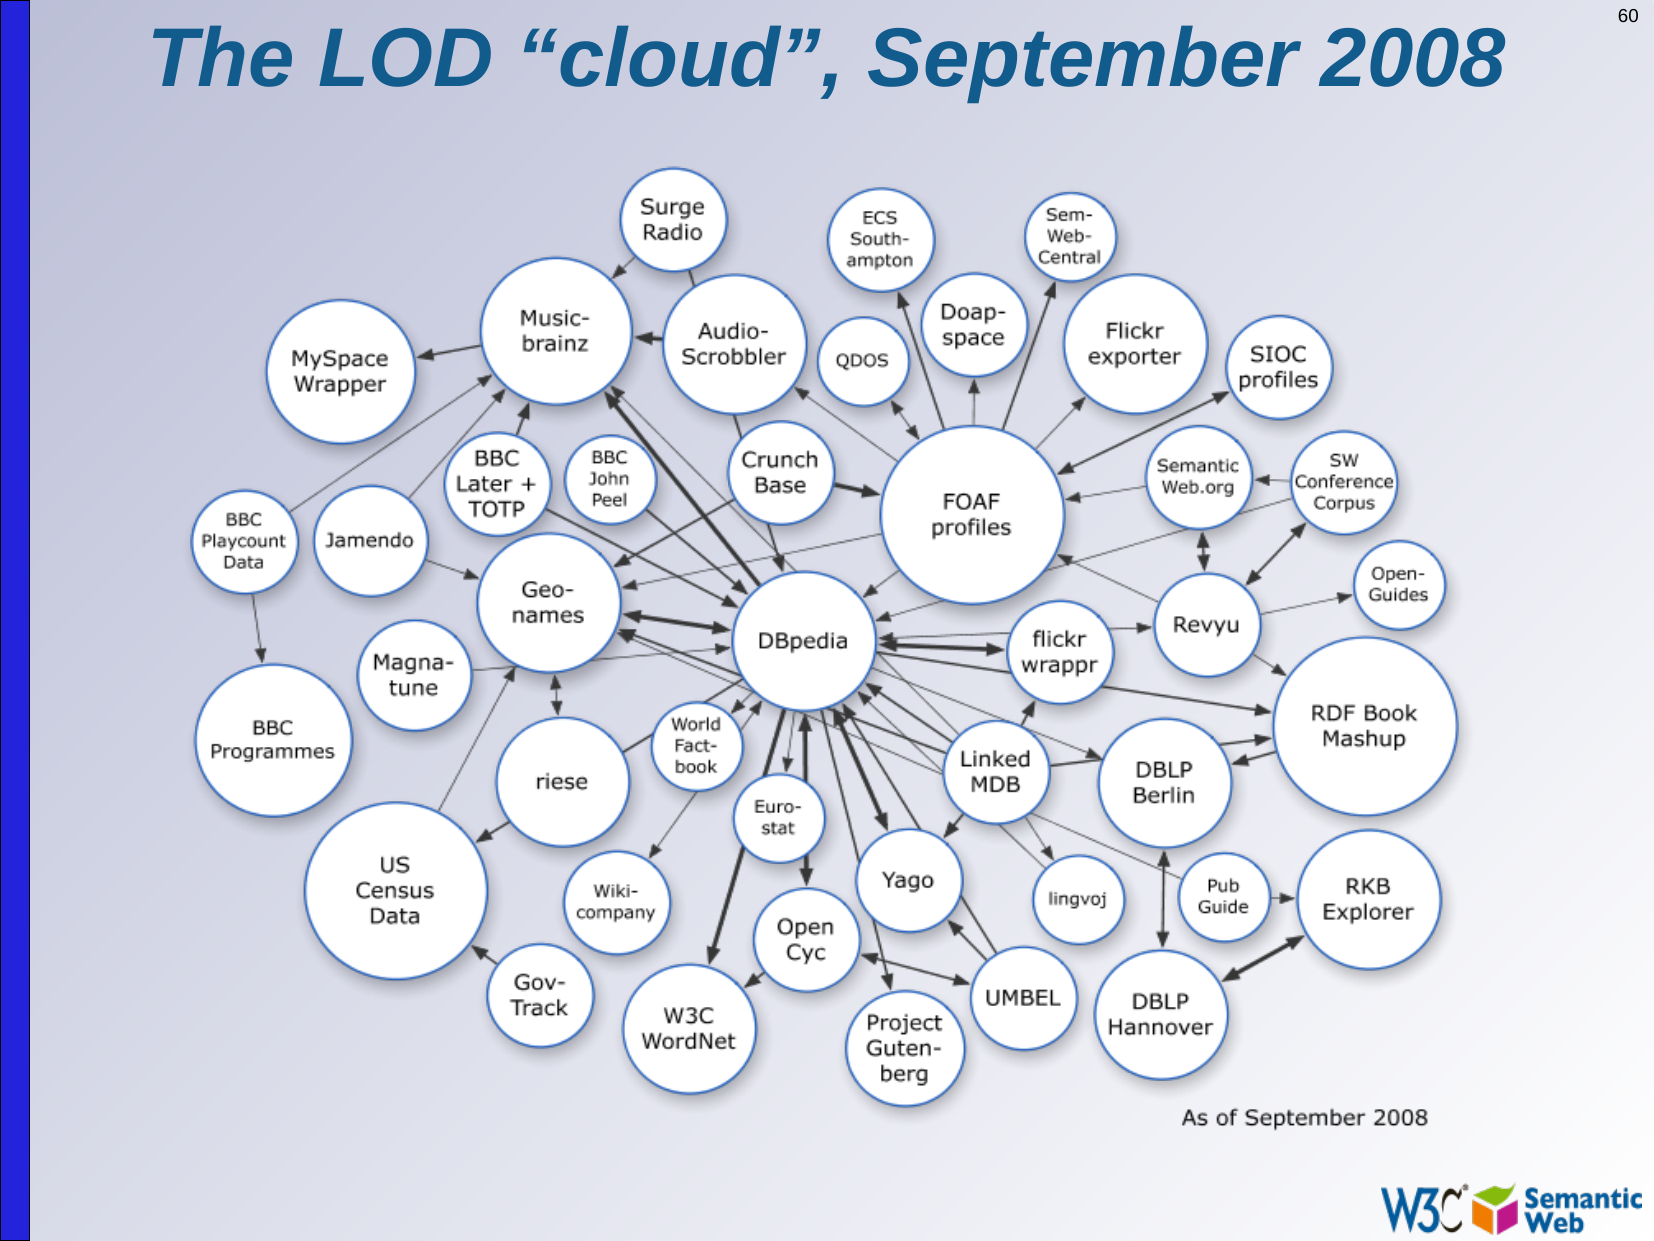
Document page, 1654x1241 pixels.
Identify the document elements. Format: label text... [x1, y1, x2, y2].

picture [171, 151, 1487, 1140]
title The LOD “cloud”, September 2008 [0, 7, 1654, 111]
picture [1381, 1181, 1642, 1235]
